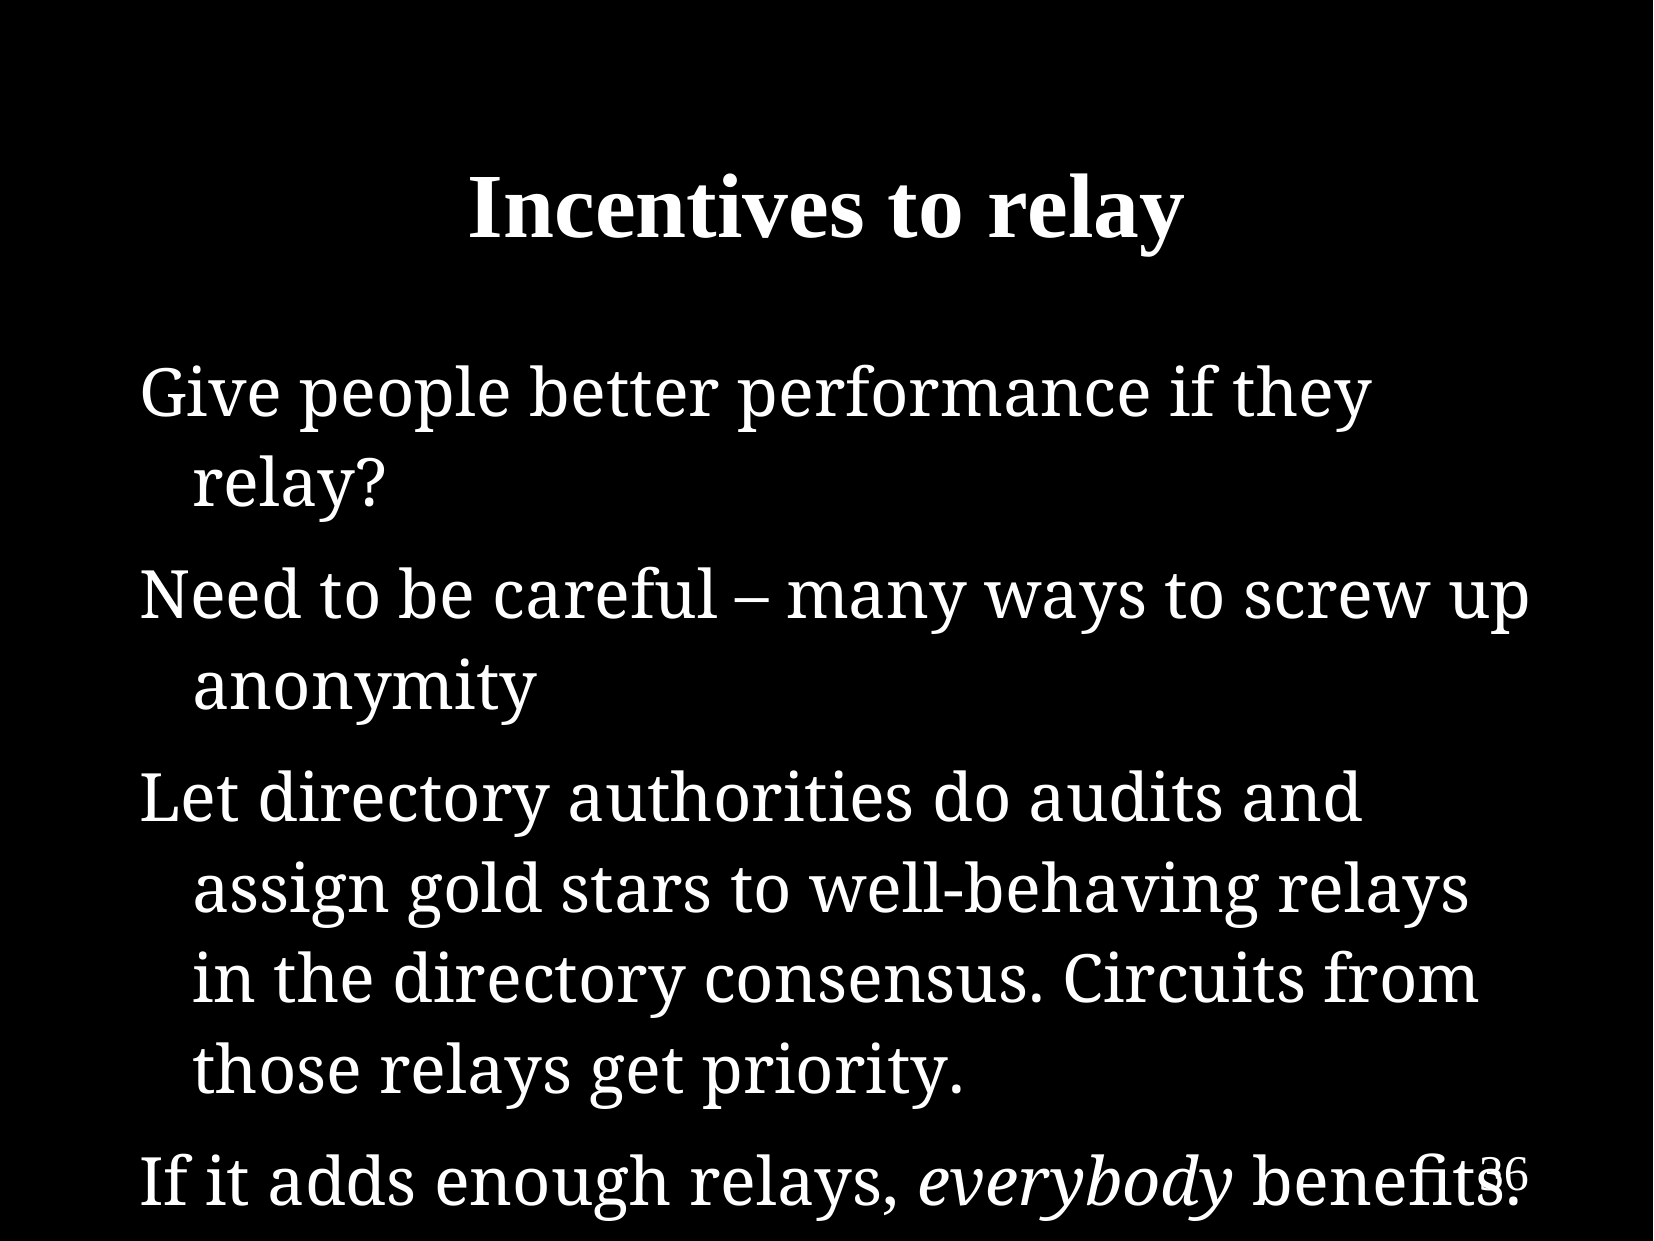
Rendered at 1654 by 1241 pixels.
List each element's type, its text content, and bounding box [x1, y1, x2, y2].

list Give people better performance if they relay? Need to be careful – many ways to screw up anonymity Let directory authorities do audits and assign gold stars to well-behaving relays in the directory consensus. Circuits from those relays get priority. If it adds enough relays, everybody benefits. [121, 344, 1534, 1184]
title Incentives to relay [121, 102, 1534, 311]
